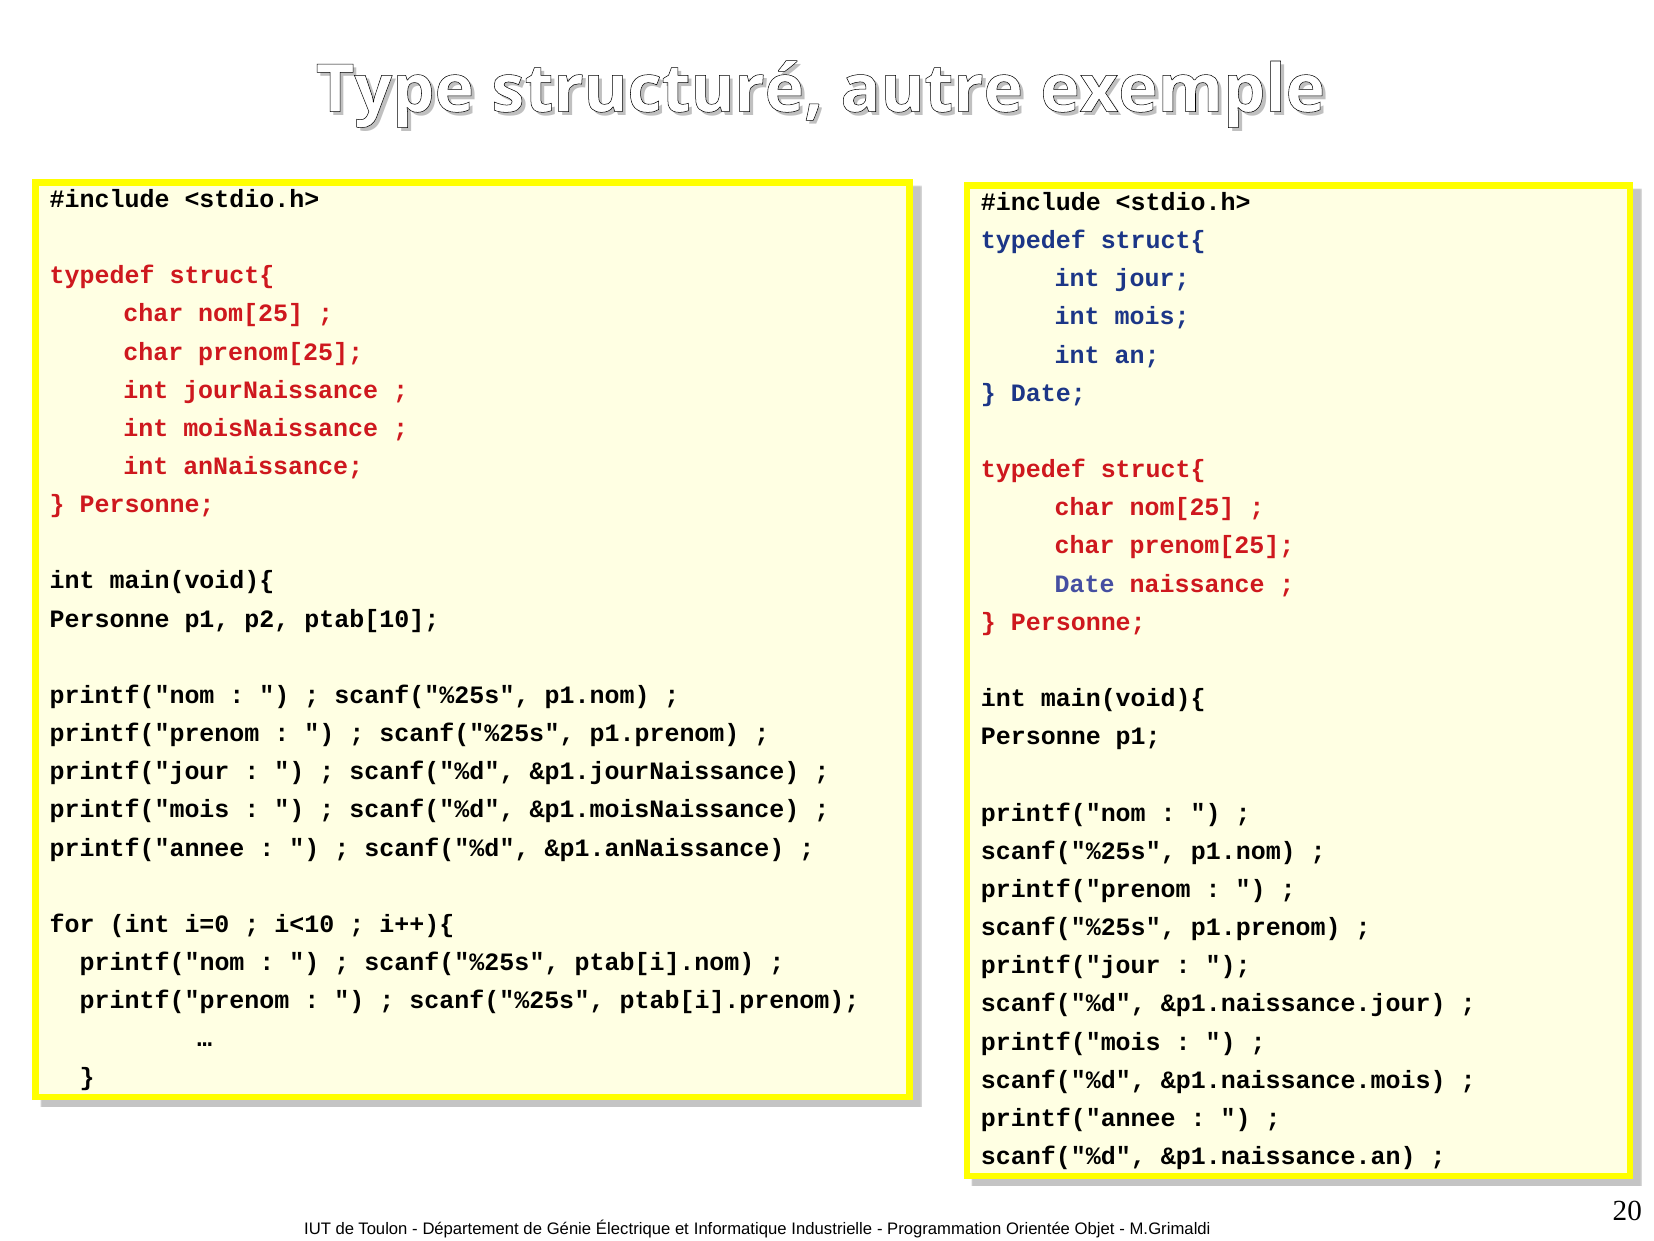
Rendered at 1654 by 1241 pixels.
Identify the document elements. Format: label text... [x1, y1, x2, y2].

text_box #include <stdio.h> typedef struct{ int jour; int mois; int an; } Date; typedef struct{ char nom[25] ; char prenom[25]; Date naissance ; } Personne; int main(void){ Personne p1; printf("nom : ") ; scanf("%25s", p1.nom) ; printf("prenom : ") ; scanf("%25s", p1.prenom) ; printf("jour : "); scanf("%d", &p1.naissance.jour) ; printf("mois : ") ; scanf("%d", &p1.naissance.mois) ; printf("annee : ") ; scanf("%d", &p1.naissance.an) ; [966, 185, 1630, 1177]
title Type structuré, autre exemple [76, 0, 1565, 190]
text_box #include <stdio.h> typedef struct{ char nom[25] ; char prenom[25]; int jourNaissance ; int moisNaissance ; int anNaissance; } Personne; int main(void){ Personne p1, p2, ptab[10]; printf("nom : ") ; scanf("%25s", p1.nom) ; printf("prenom : ") ; scanf("%25s", p1.prenom) ; printf("jour : ") ; scanf("%d", &p1.jourNaissance) ; printf("mois : ") ; scanf("%d", &p1.moisNaissance) ; printf("annee : ") ; scanf("%d", &p1.anNaissance) ; for (int i=0 ; i<10 ; i++){ printf("nom : ") ; scanf("%25s", ptab[i].nom) ; printf("prenom : ") ; scanf("%25s", ptab[i].prenom); … } [35, 182, 910, 1097]
